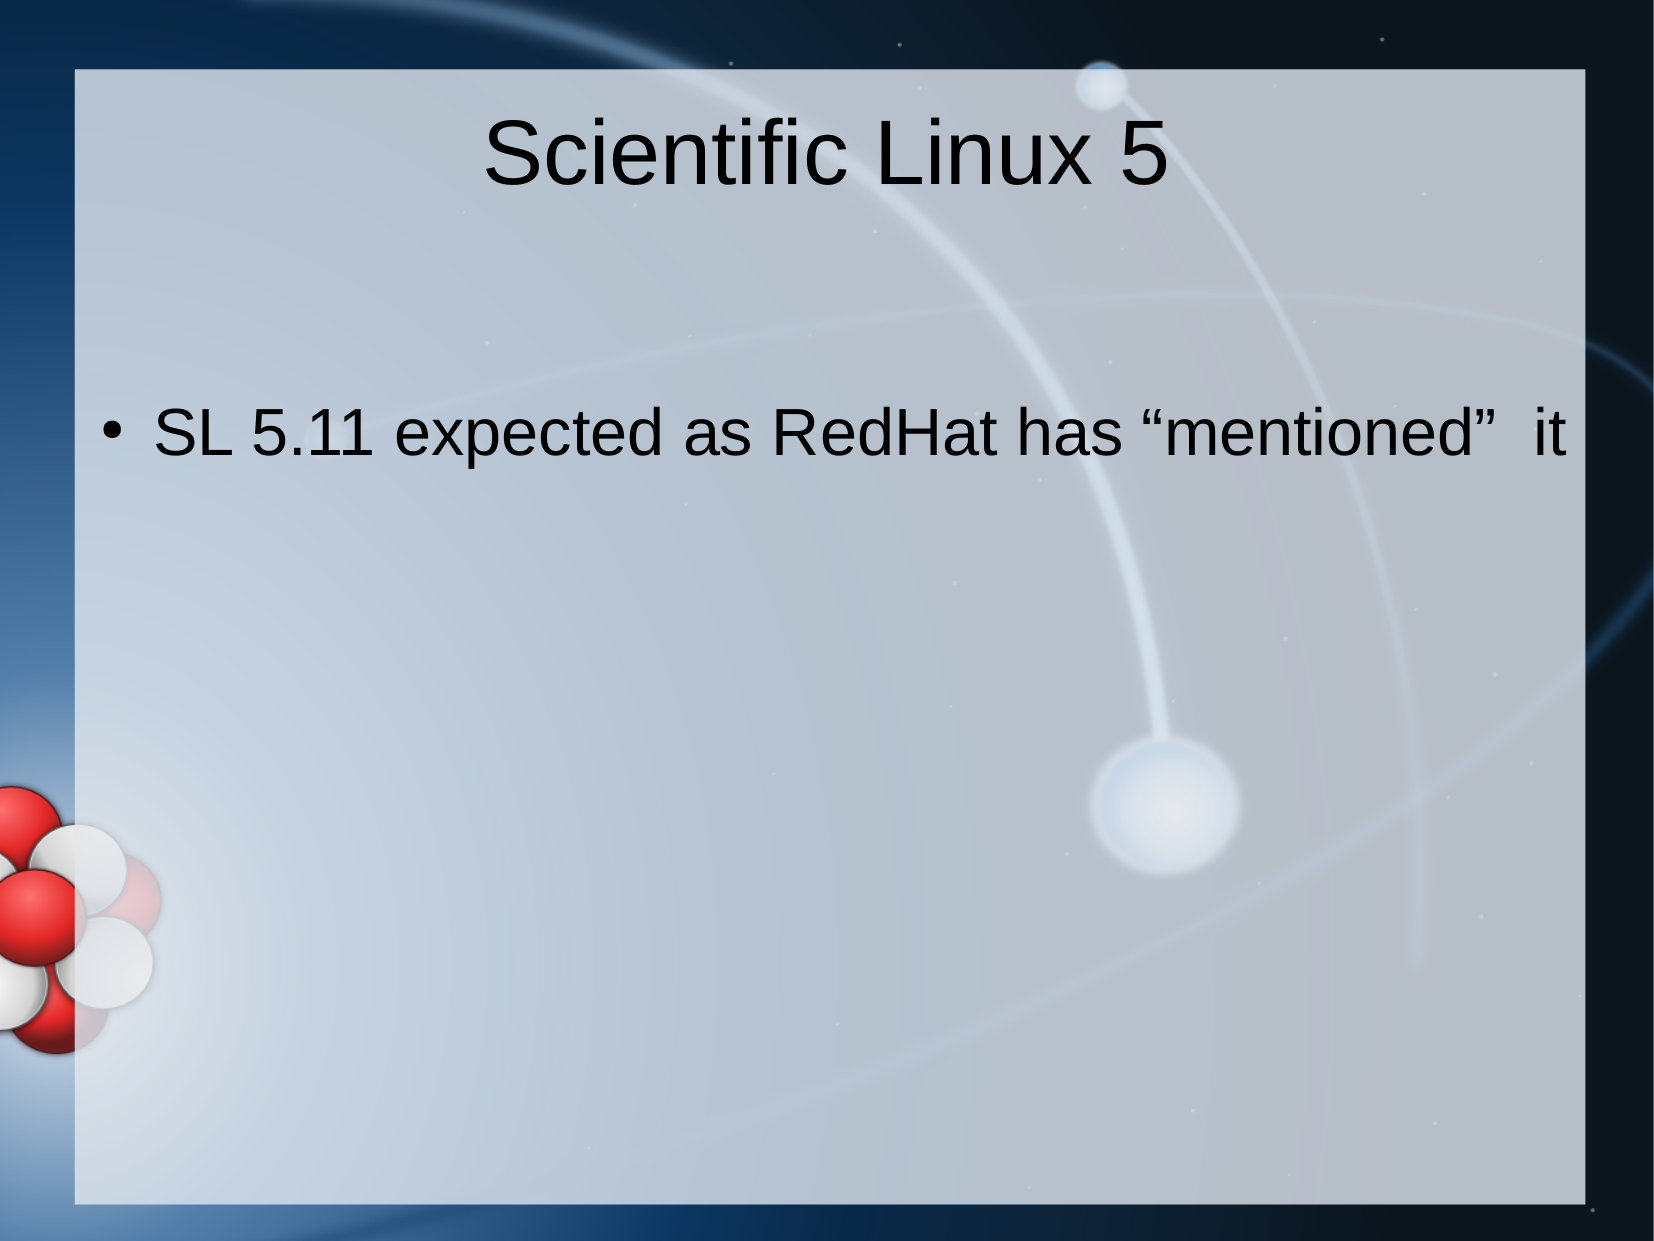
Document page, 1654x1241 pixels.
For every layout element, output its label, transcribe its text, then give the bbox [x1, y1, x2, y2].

title Scientific Linux 5 [82, 49, 1571, 257]
picture [0, 0, 1654, 1241]
list SL 5.11 expected as RedHat has “mentioned” it [82, 290, 1571, 1109]
